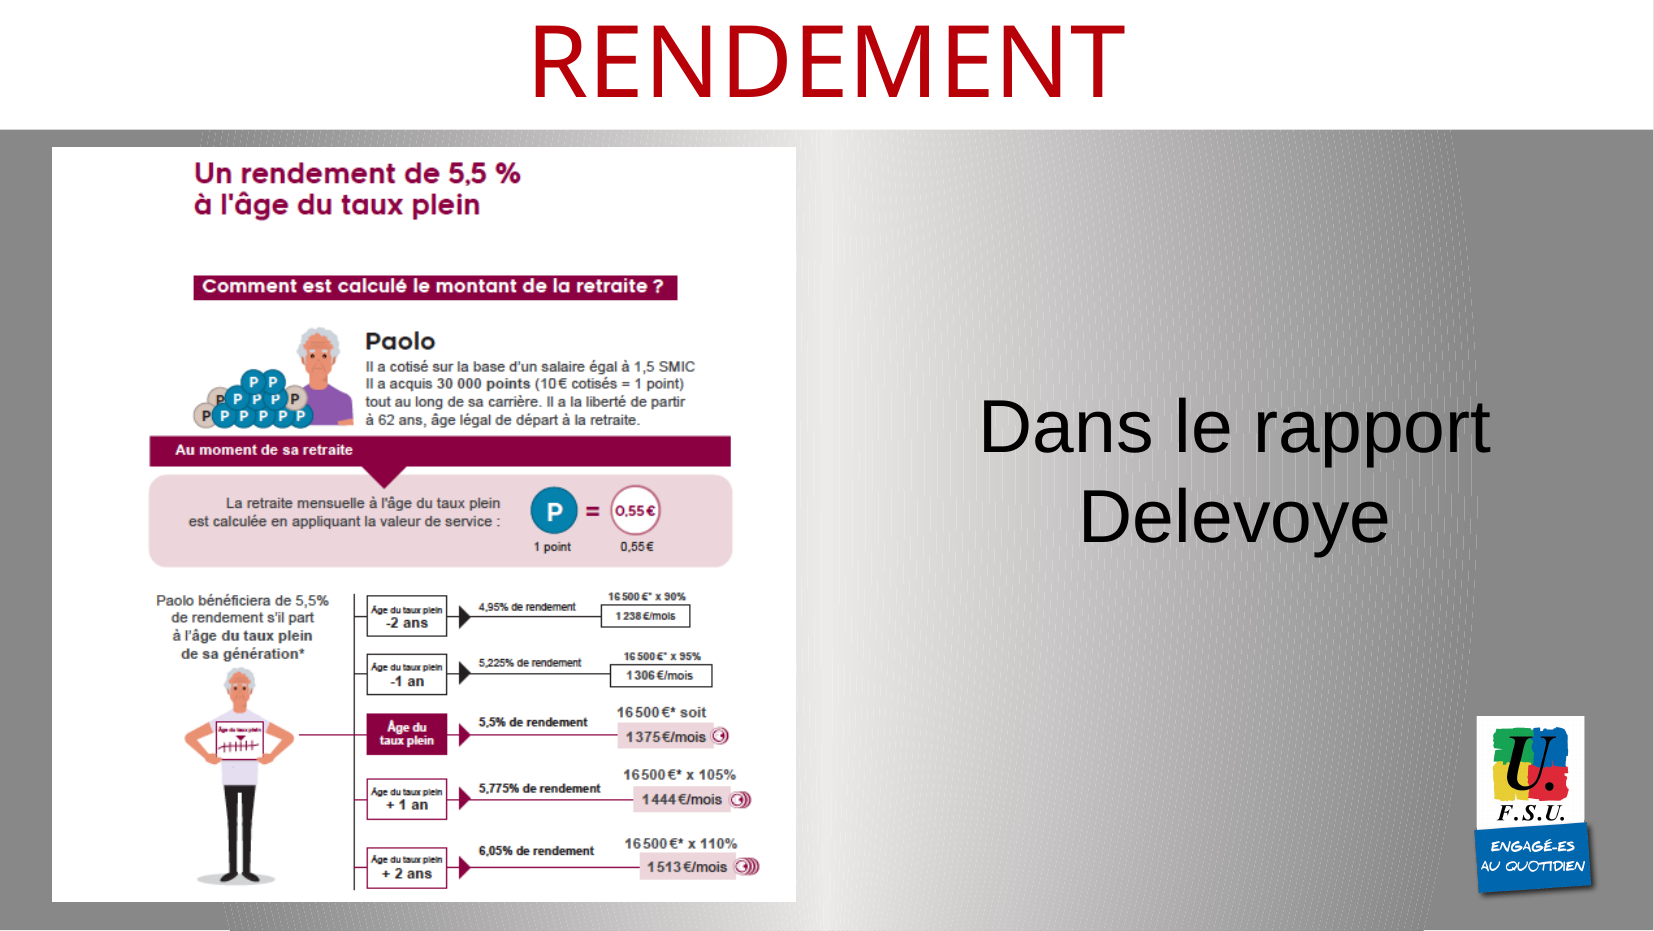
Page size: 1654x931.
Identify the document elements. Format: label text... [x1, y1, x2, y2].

picture [1465, 708, 1606, 914]
text_box Dans le rapport Delevoye [857, 369, 1613, 565]
picture [52, 147, 796, 902]
text_box RENDEMENT [0, 0, 1654, 130]
